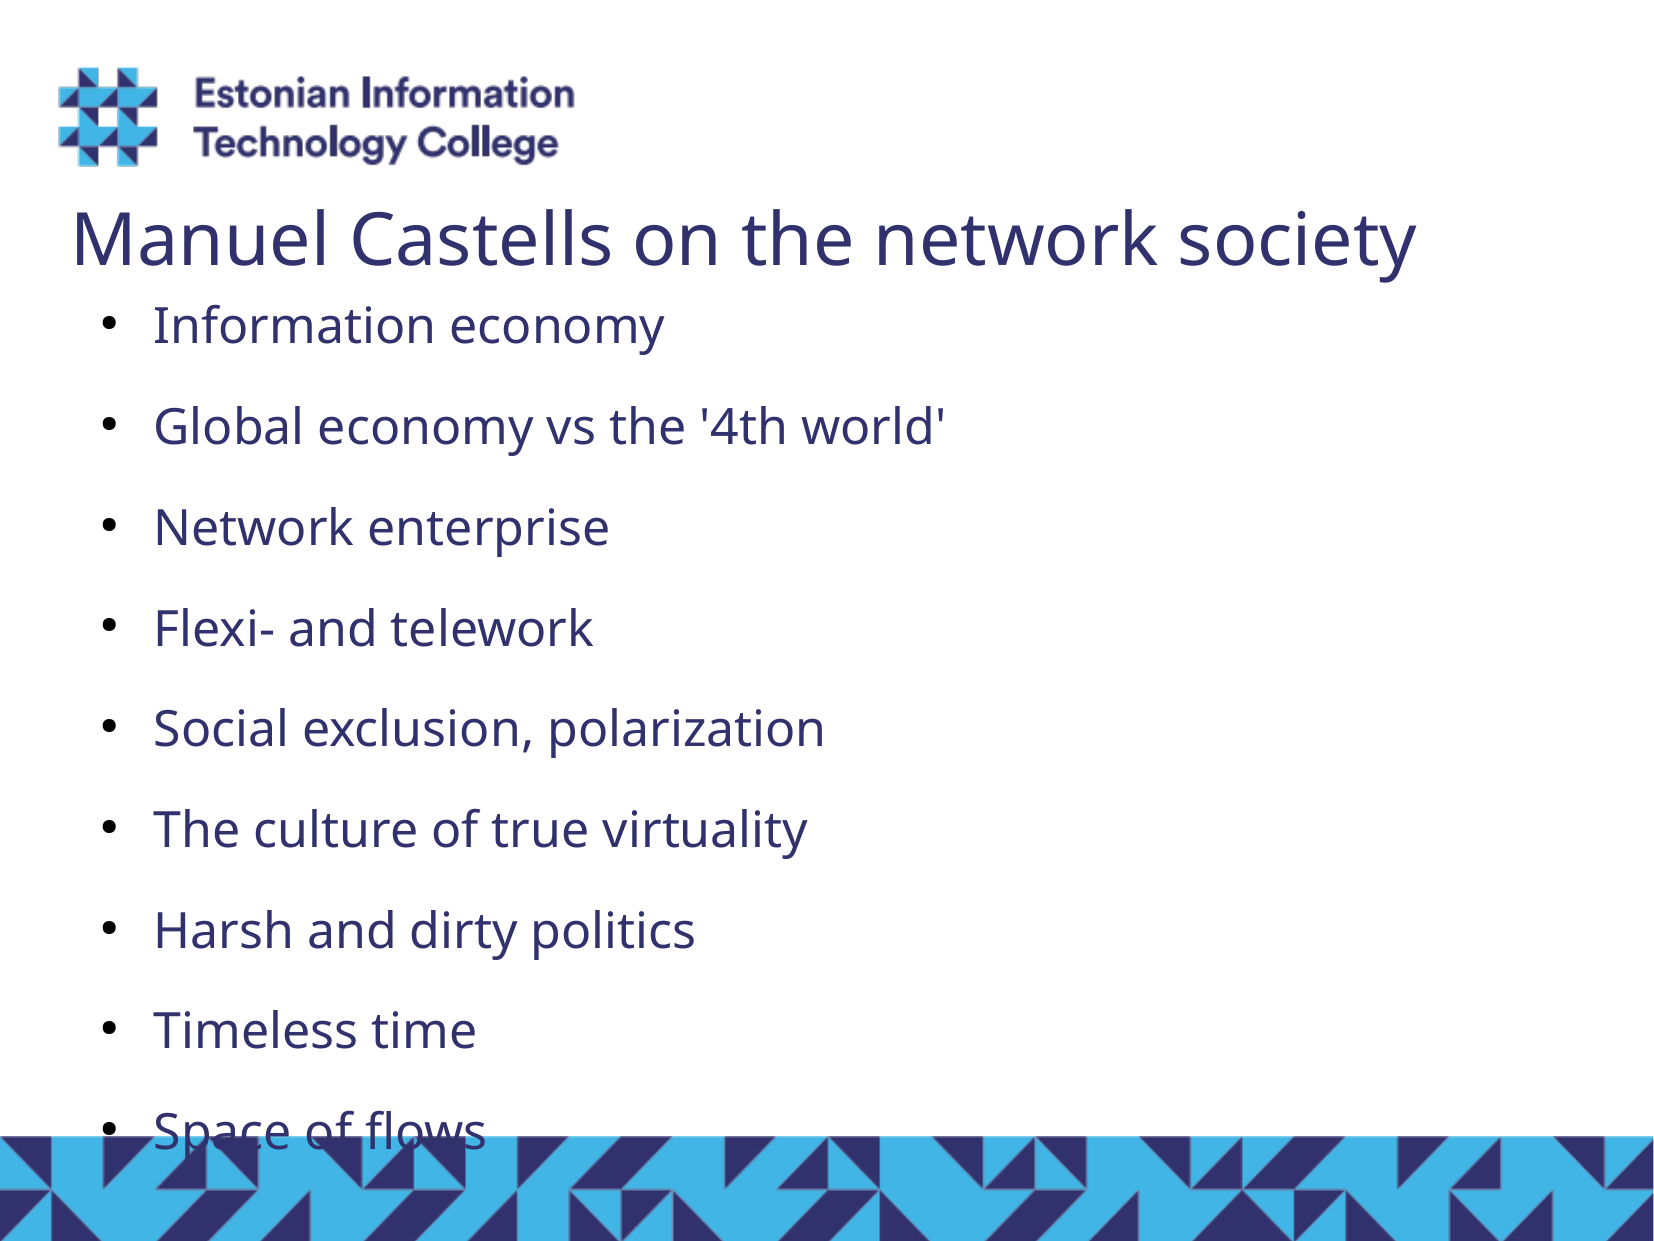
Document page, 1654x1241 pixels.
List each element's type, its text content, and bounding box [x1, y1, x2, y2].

list Information economy Global economy vs the '4th world' Network enterprise Flexi- and telework Social exclusion, polarization The culture of true virtuality Harsh and dirty politics Timeless time Space of flows [82, 290, 1571, 1227]
title Manuel Castells on the network society [70, 129, 1560, 344]
